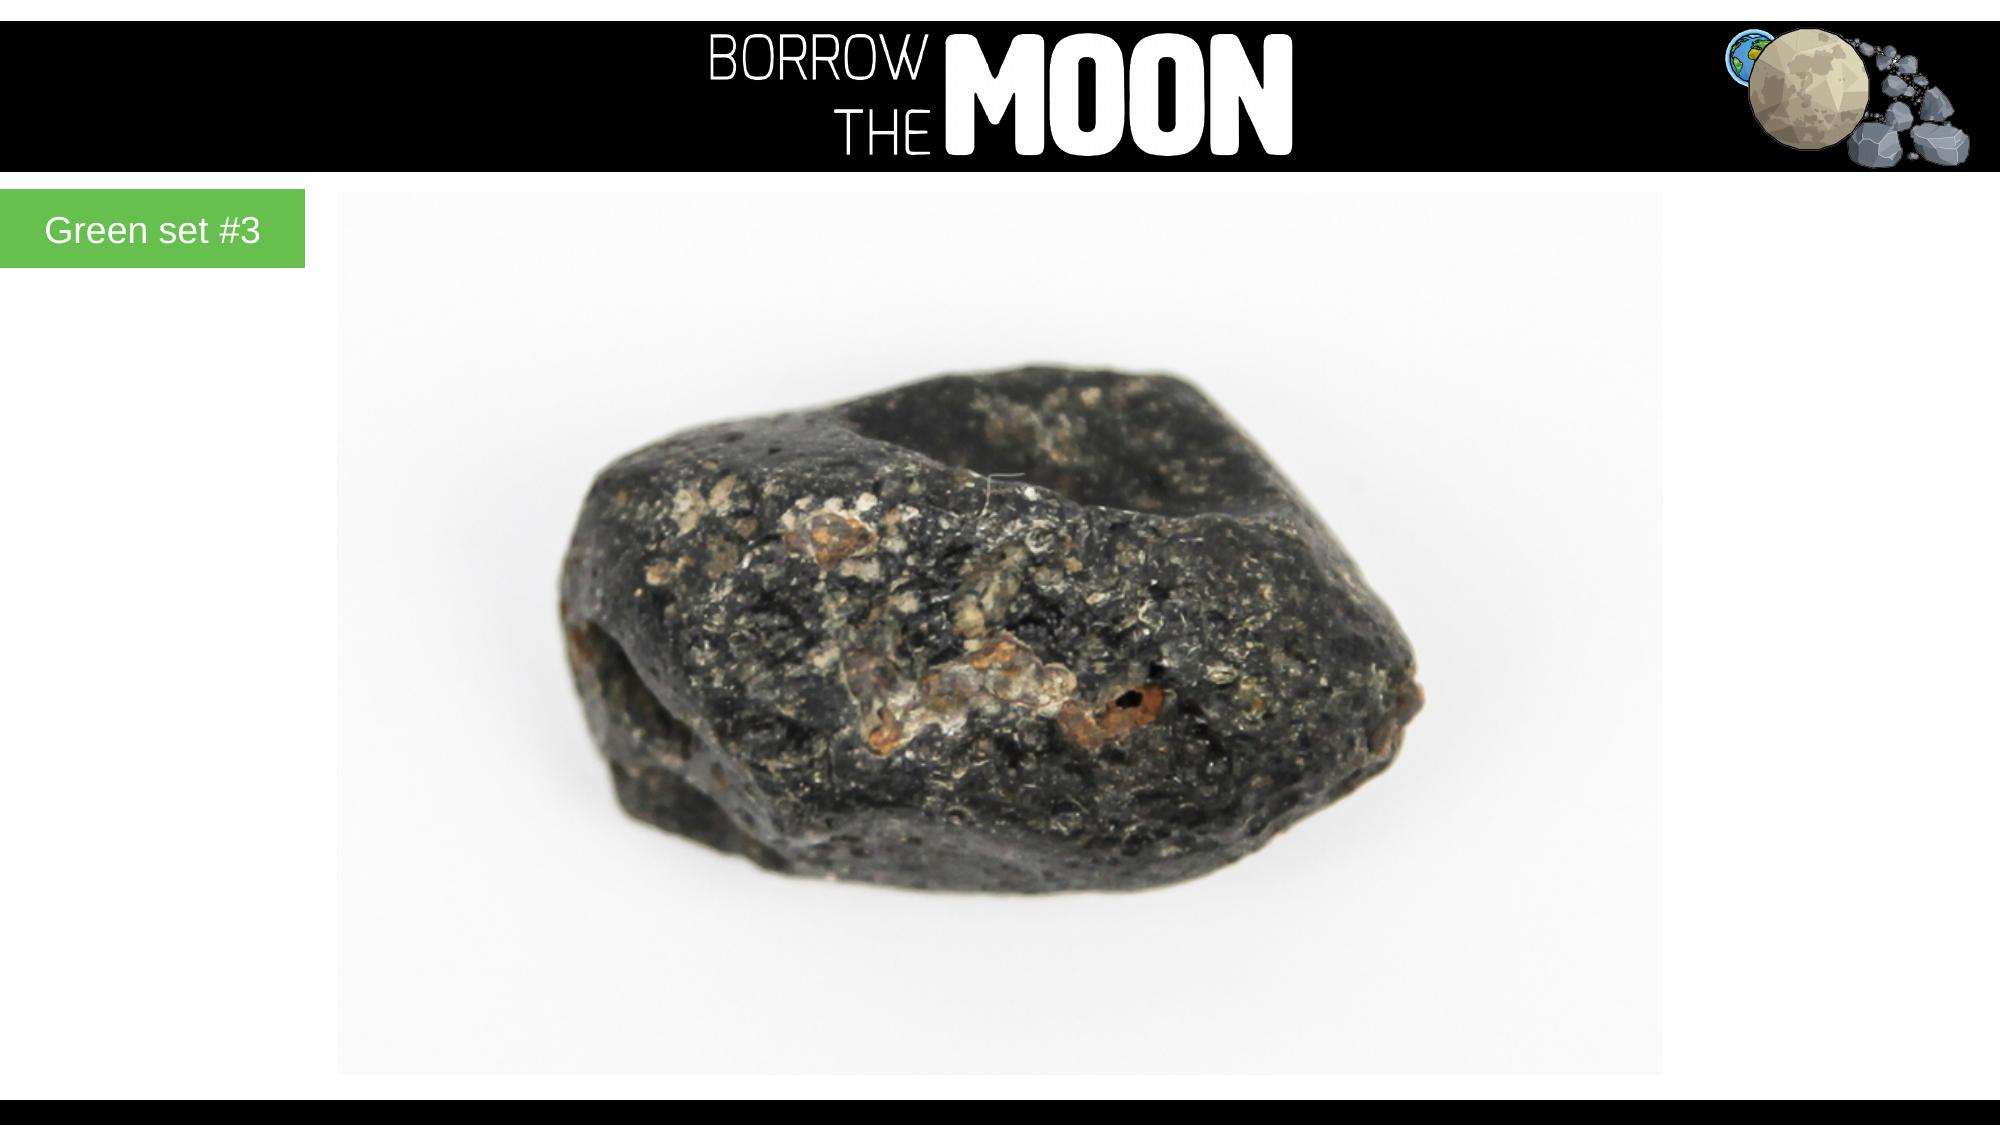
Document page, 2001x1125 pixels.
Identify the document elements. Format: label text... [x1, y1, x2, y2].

picture [337, 192, 1663, 1076]
text_box Green set #3 [0, 189, 305, 268]
